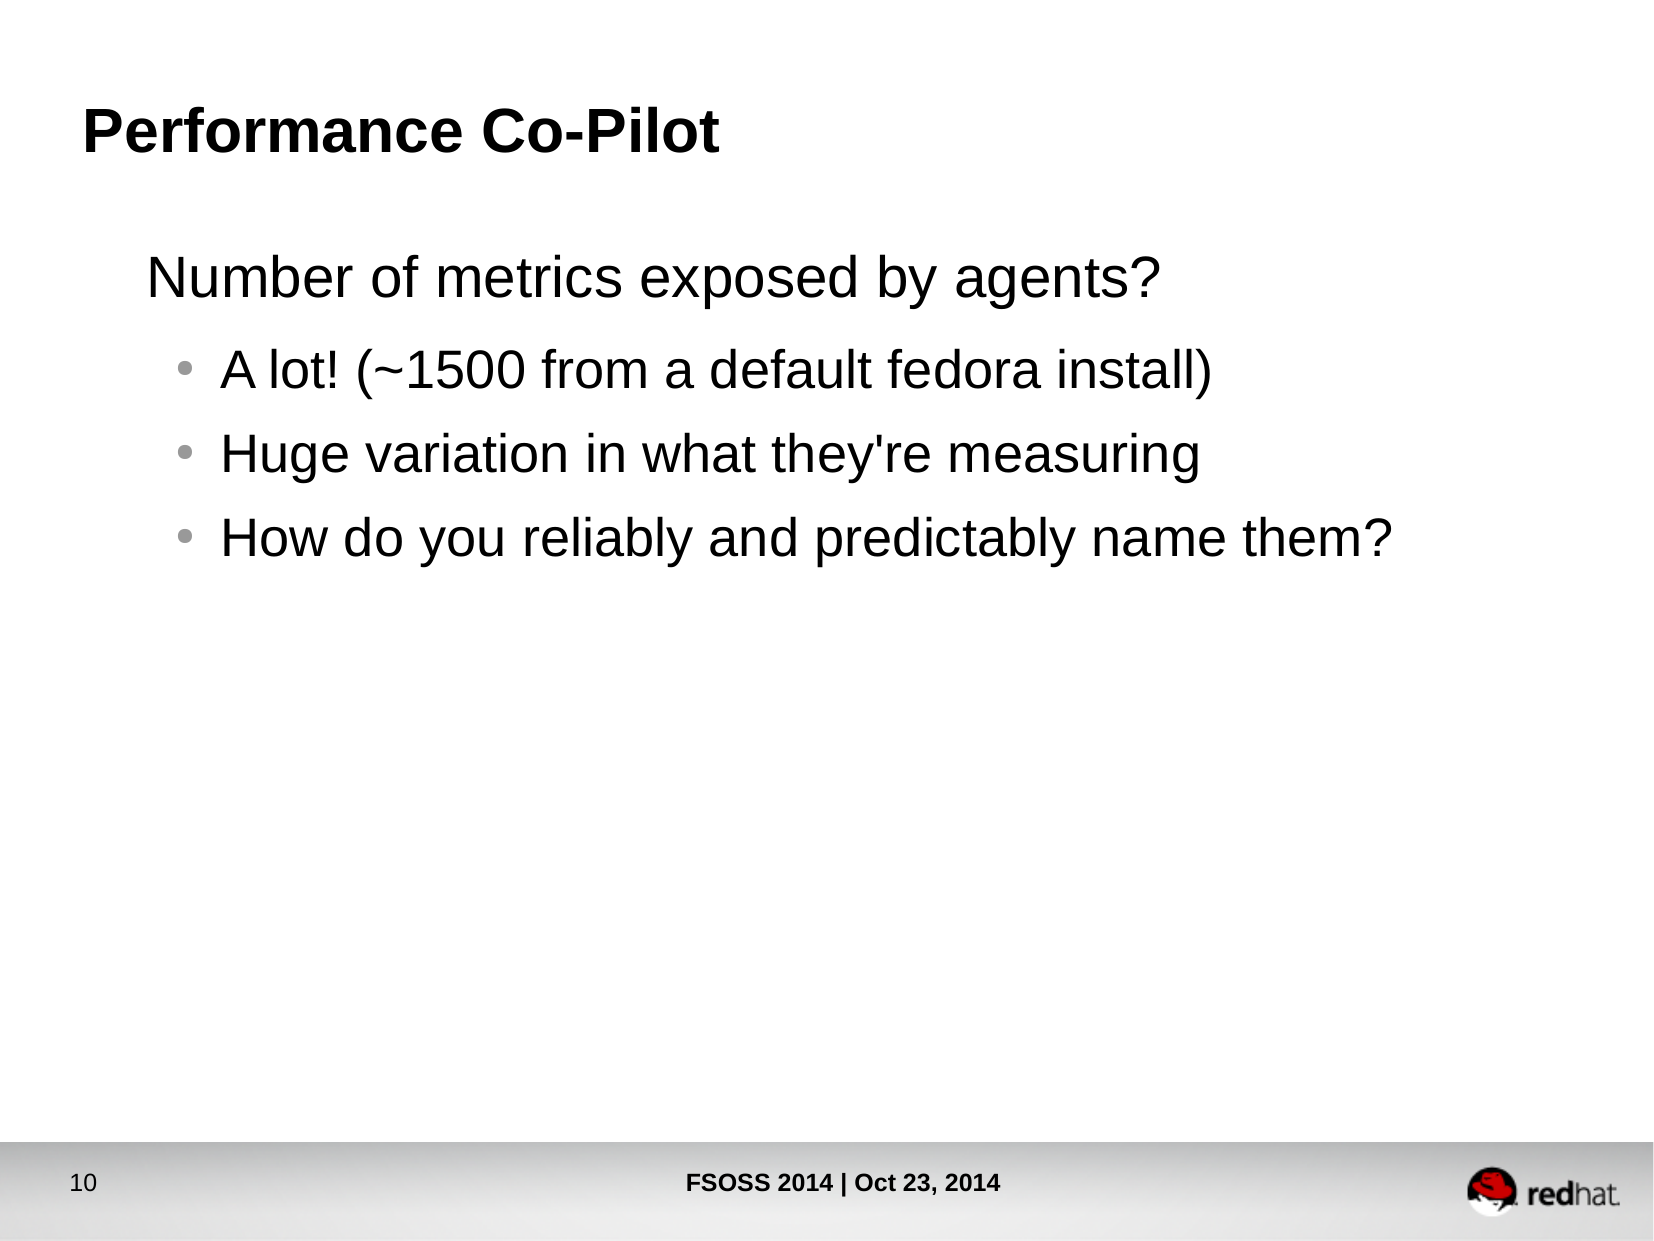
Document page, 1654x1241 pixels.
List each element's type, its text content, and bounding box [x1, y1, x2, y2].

list Number of metrics exposed by agents? A lot! (~1500 from a default fedora install) Huge variation in what they're measuring How do you reliably and predictably name them? [86, 244, 1576, 1039]
picture [0, 1142, 1654, 1241]
title Performance Co-Pilot [82, 37, 1571, 226]
